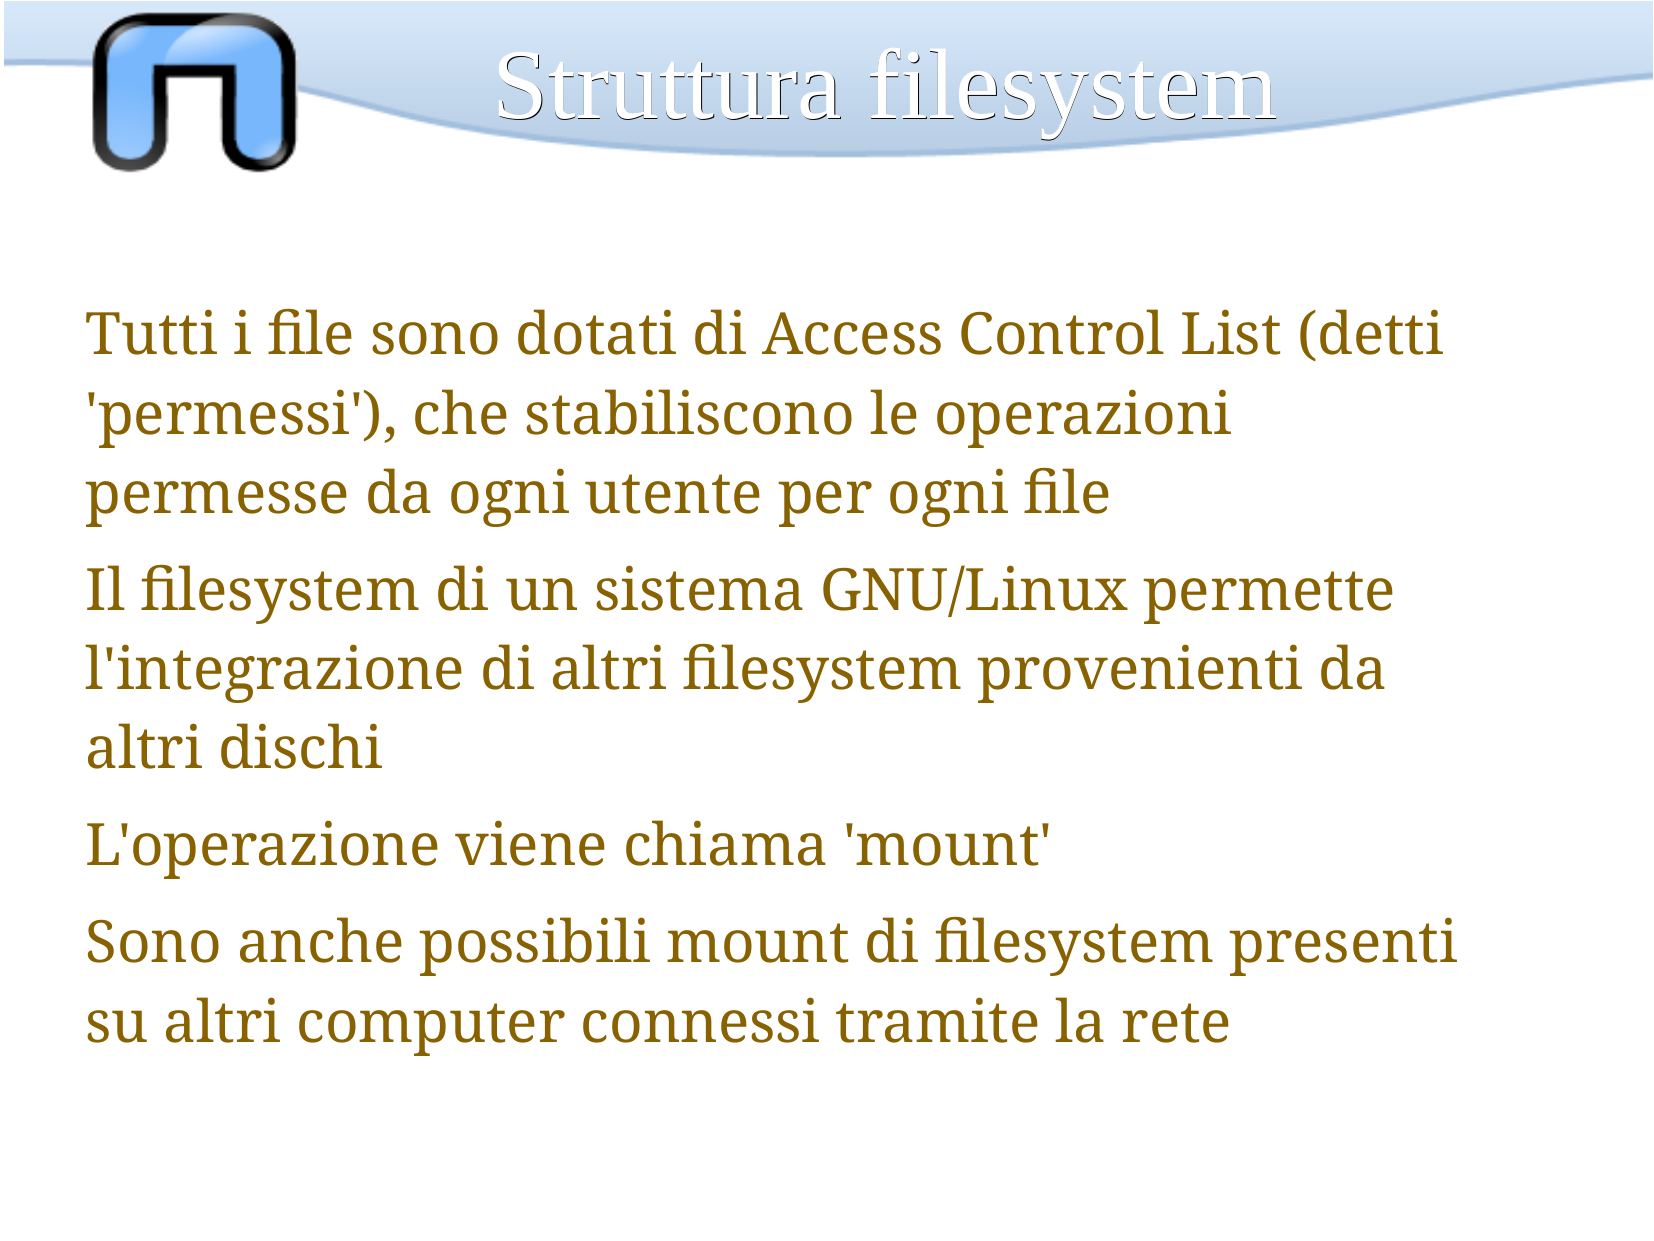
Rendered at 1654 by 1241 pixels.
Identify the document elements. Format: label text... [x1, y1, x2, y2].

list Tutti i file sono dotati di Access Control List (detti 'permessi'), che stabiliscono le operazioni permesse da ogni utente per ogni file Il filesystem di un sistema GNU/Linux permette l'integrazione di altri filesystem provenienti da altri dischi L'operazione viene chiama 'mount' Sono anche possibili mount di filesystem presenti su altri computer connessi tramite la rete [85, 292, 1498, 1074]
picture [0, 0, 1654, 1241]
text_box Struttura filesystem [472, 29, 1300, 266]
